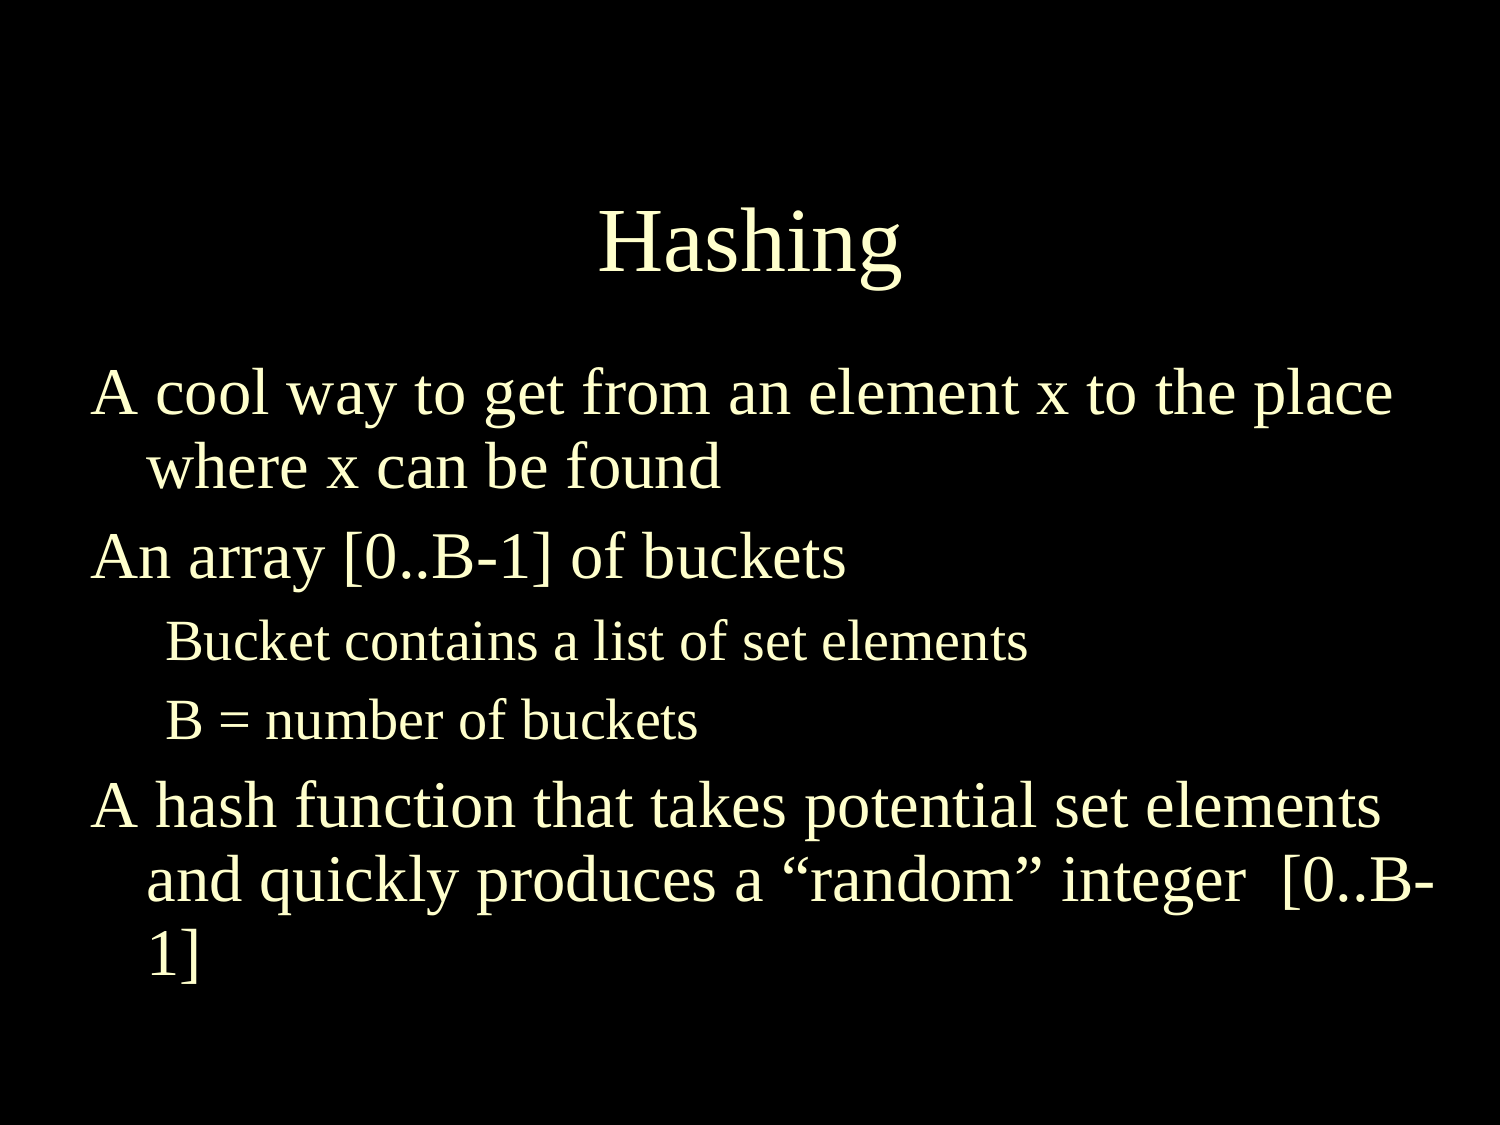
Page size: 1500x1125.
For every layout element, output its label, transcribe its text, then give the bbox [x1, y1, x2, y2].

list A cool way to get from an element x to the place where x can be found An array [0..B-1] of buckets Bucket contains a list of set elements B = number of buckets A hash function that takes potential set elements and quickly produces a “random” integer [0..B-1] [75, 347, 1482, 1026]
title Hashing [22, 145, 1480, 336]
